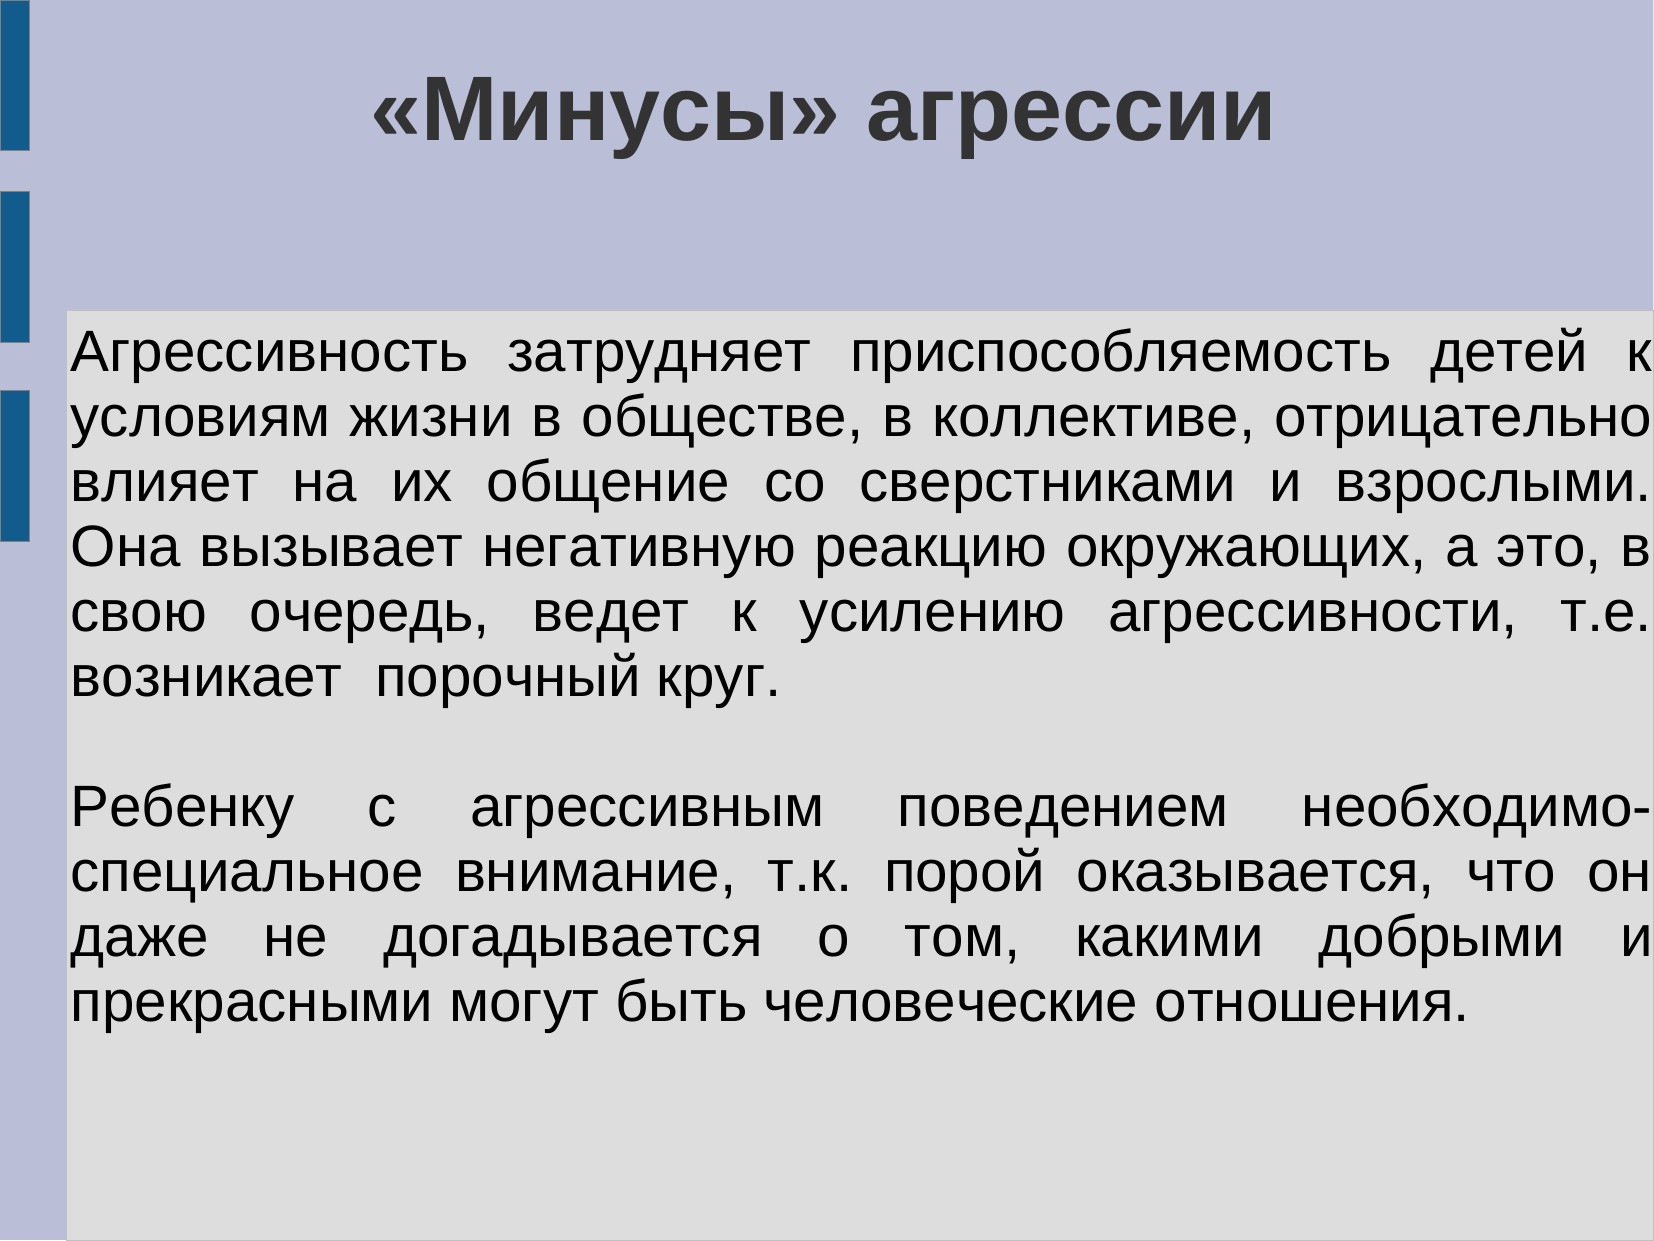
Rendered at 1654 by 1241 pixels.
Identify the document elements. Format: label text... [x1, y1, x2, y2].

list Агрессивность затрудняет приспособляемость детей к условиям жизни в обществе, в коллективе, отрицательно влияет на их общение со сверстниками и взрослыми. Она вызывает негативную реакцию окружающих, а это, в свою очередь, ведет к усилению агрессивности, т.е. возникает порочный круг. Ребенку с агрессивным поведением необходимо-специальное внимание, т.к. порой оказывается, что он даже не догадывается о том, какими добрыми и прекрасными могут быть человеческие отношения. [0, 318, 1654, 1241]
title «Минусы» агрессии [118, 5, 1531, 213]
